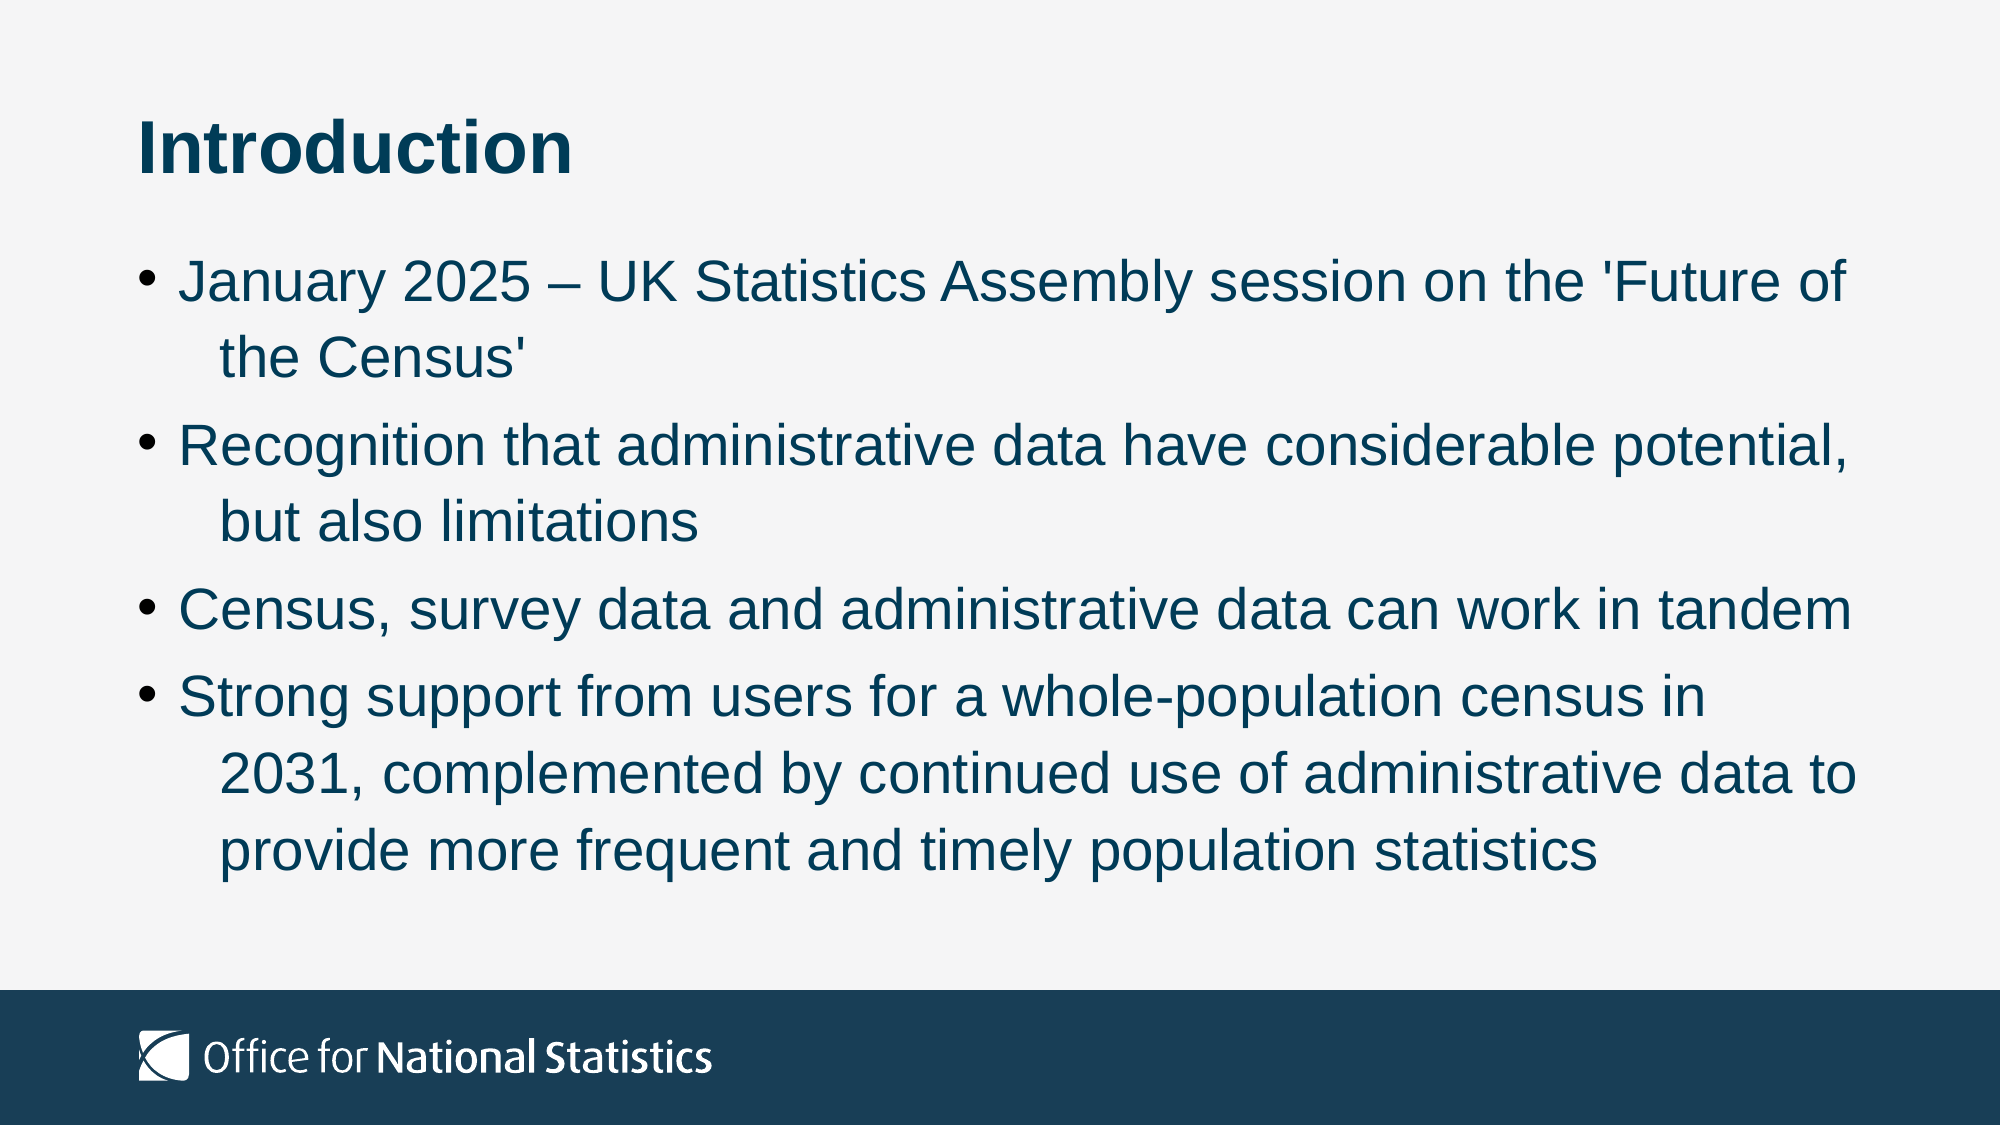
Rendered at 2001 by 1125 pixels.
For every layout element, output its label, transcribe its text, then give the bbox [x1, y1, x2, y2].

title Introduction [137, 105, 1863, 192]
list January 2025 – UK Statistics Assembly session on the 'Future of the Census' Recognition that administrative data have considerable potential, but also limitations Census, survey data and administrative data can work in tandem Strong support from users for a whole-population census in 2031, complemented by continued use of administrative data to provide more frequent and timely population statistics [137, 235, 1865, 931]
